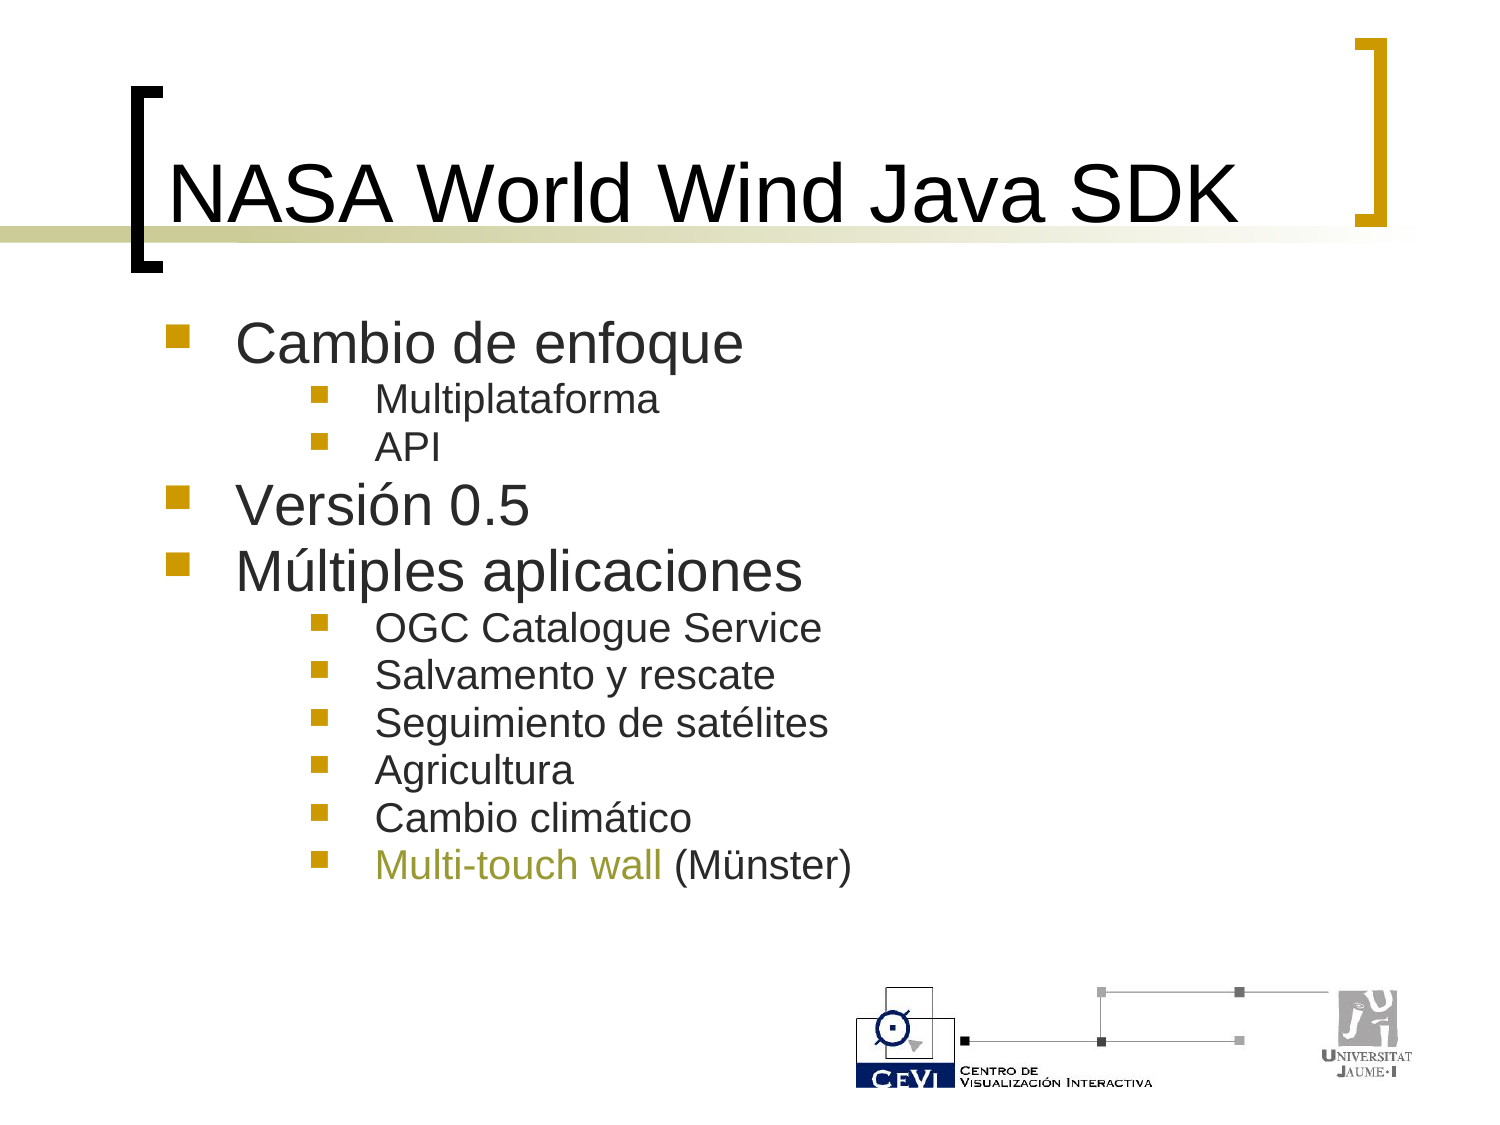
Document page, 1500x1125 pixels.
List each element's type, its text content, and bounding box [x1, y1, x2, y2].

list Cambio de enfoque Multiplataforma API Versión 0.5 Múltiples aplicaciones OGC Catalogue Service Salvamento y rescate Seguimiento de satélites Agricultura Cambio climático Multi-touch wall (Münster) [147, 314, 1413, 1090]
title NASA World Wind Java SDK [152, 15, 1328, 248]
